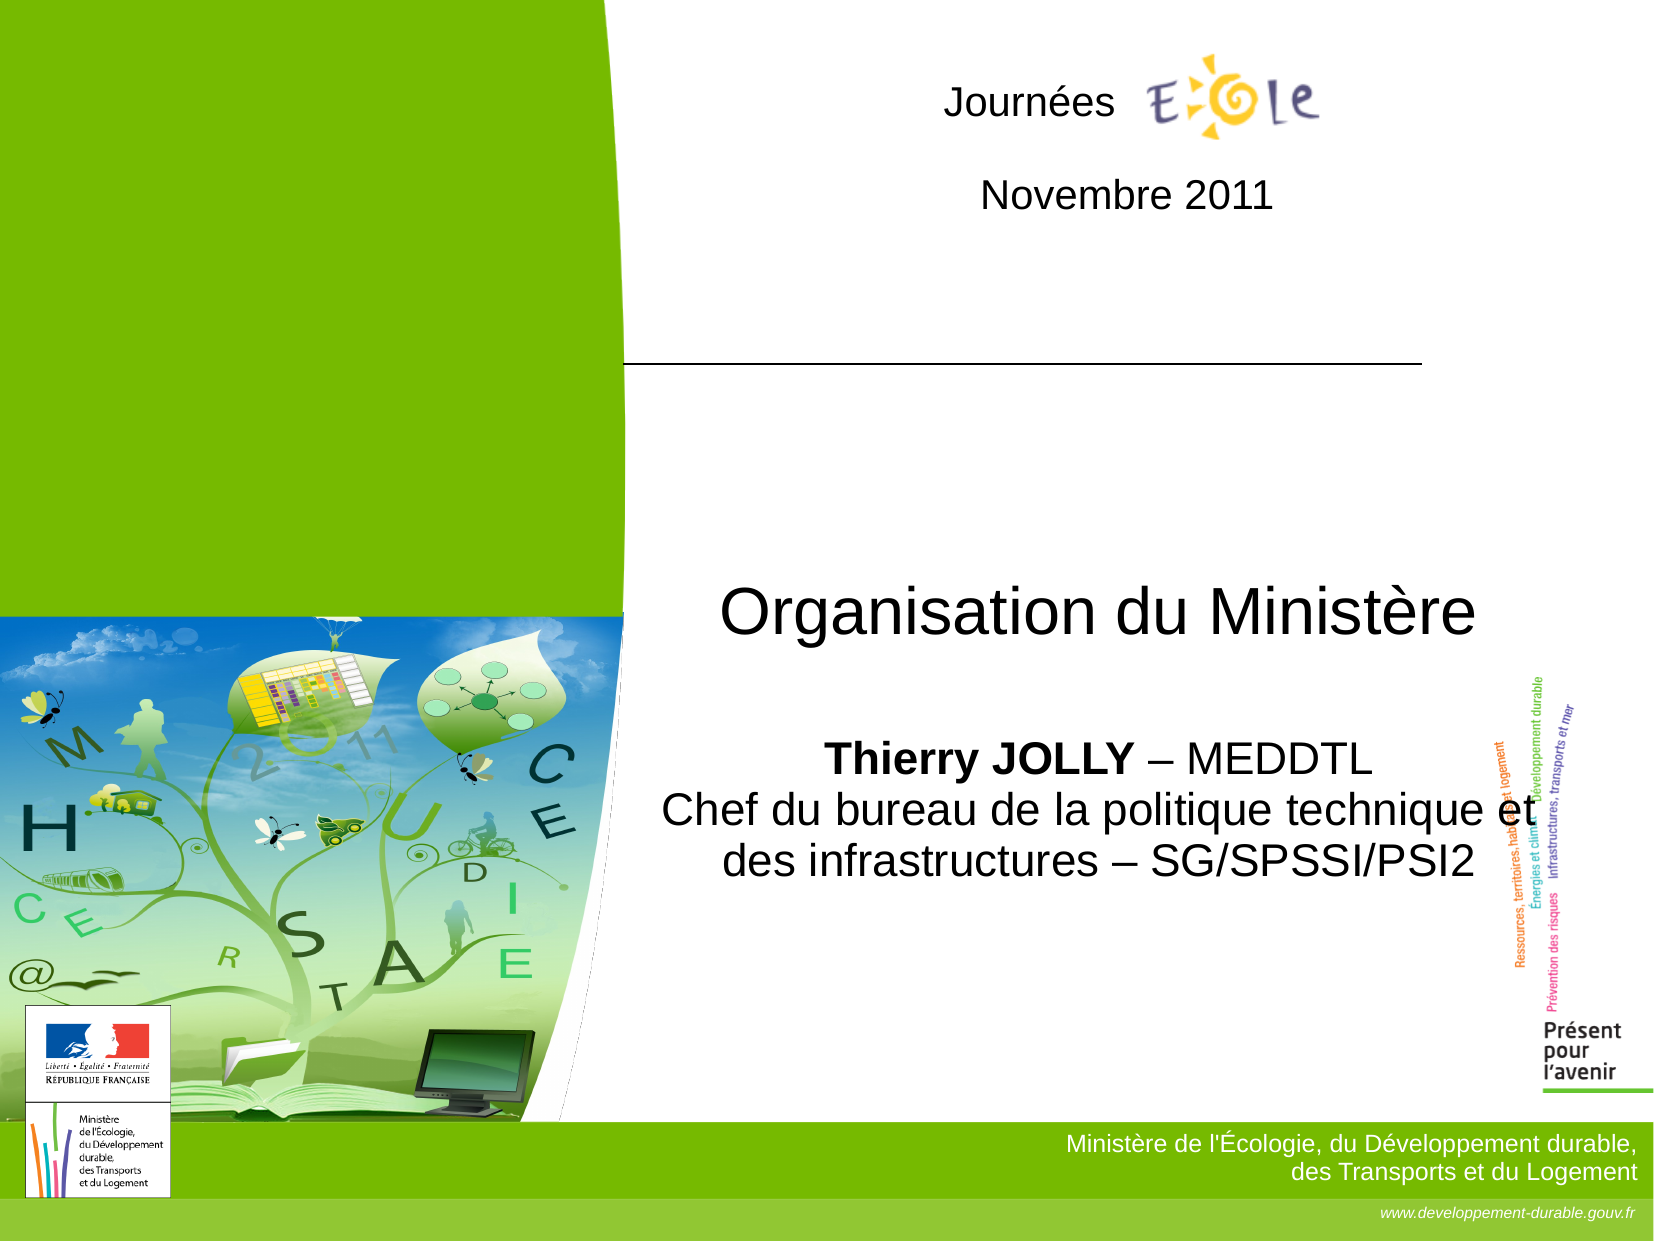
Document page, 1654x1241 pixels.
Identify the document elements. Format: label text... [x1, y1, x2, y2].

picture [0, 0, 1654, 1241]
text_box Organisation du Ministère Thierry JOLLY – MEDDTL Chef du bureau de la politique technique et des infrastructures – SG/SPSSI/PSI2 [619, 409, 1579, 1051]
text_box Journées Novembre 2011 [684, 71, 1571, 273]
